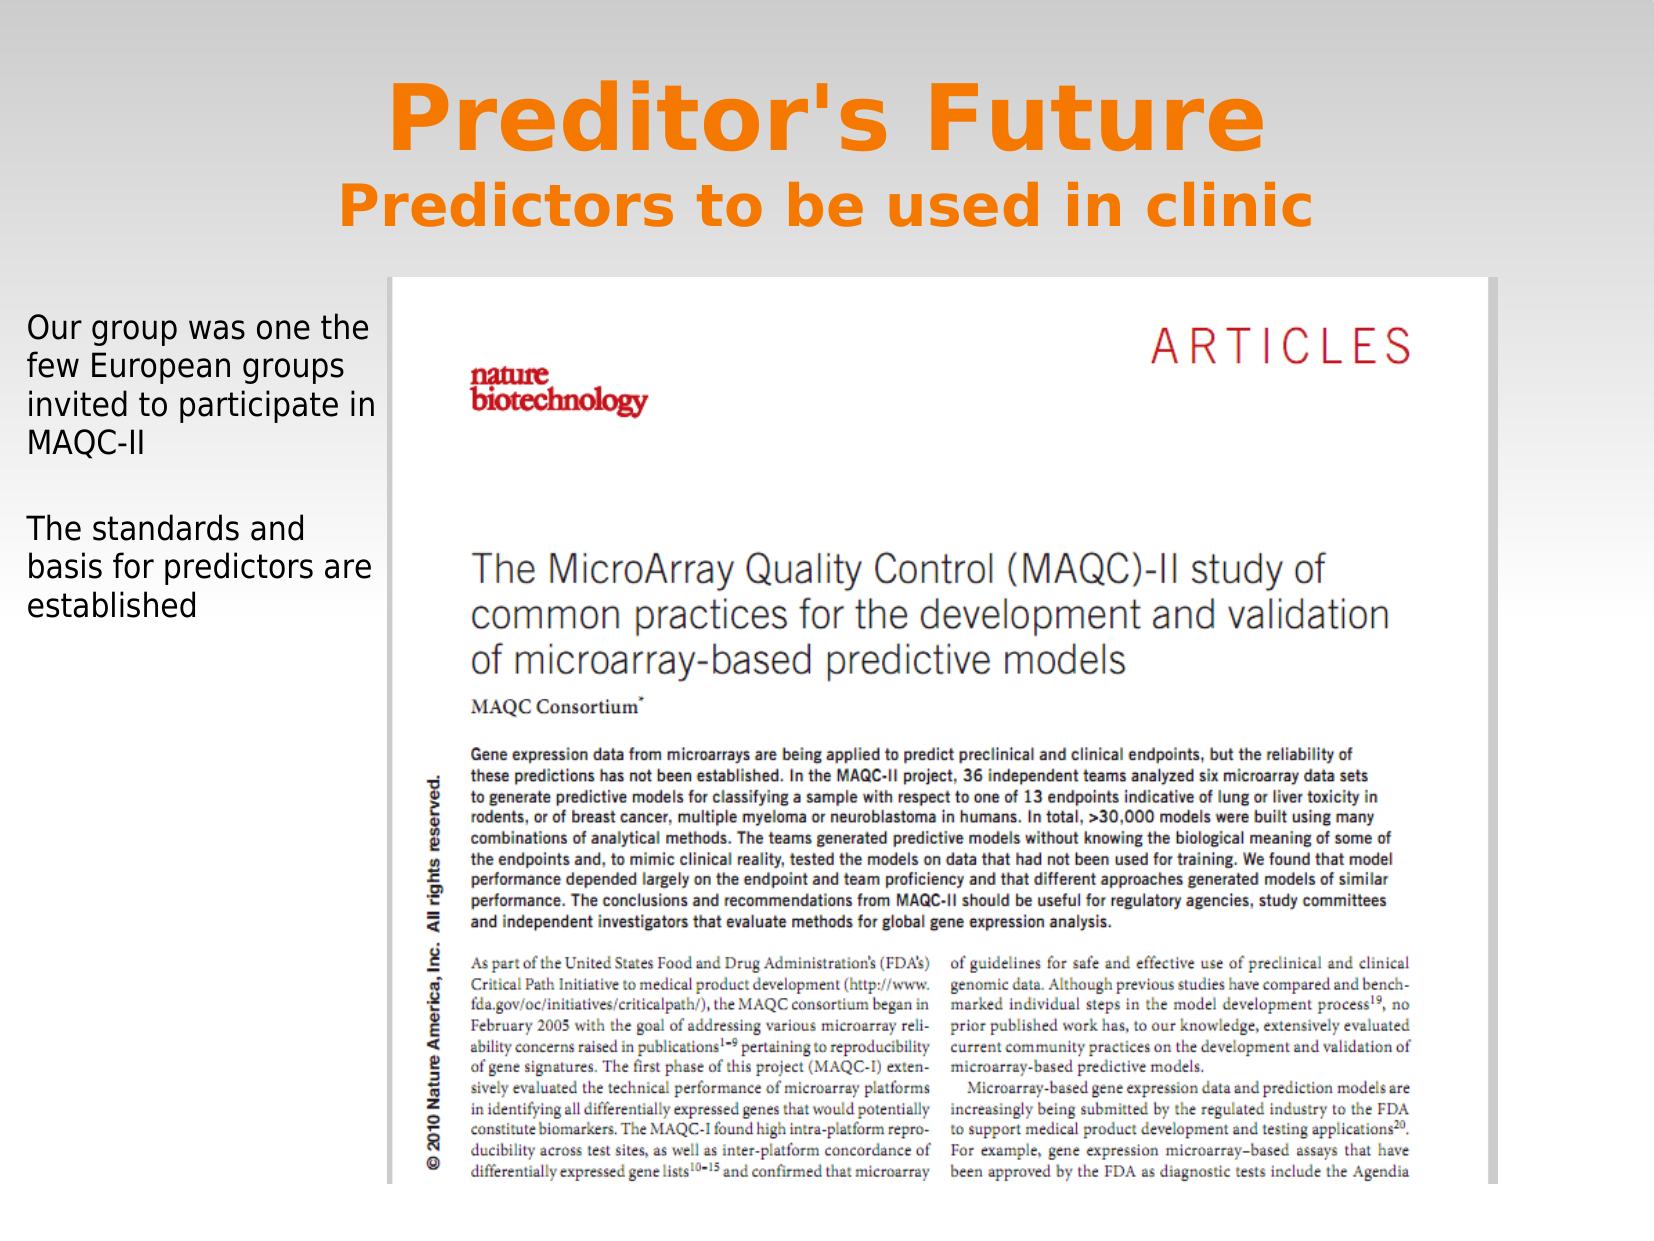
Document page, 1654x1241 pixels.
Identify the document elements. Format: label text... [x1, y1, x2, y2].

picture [387, 277, 1498, 1184]
text_box Our group was one the few European groups invited to participate in MAQC-II [11, 301, 396, 471]
title Preditor's Future Predictors to be used in clinic [82, 56, 1571, 250]
text_box The standards and basis for predictors are established [11, 502, 396, 633]
